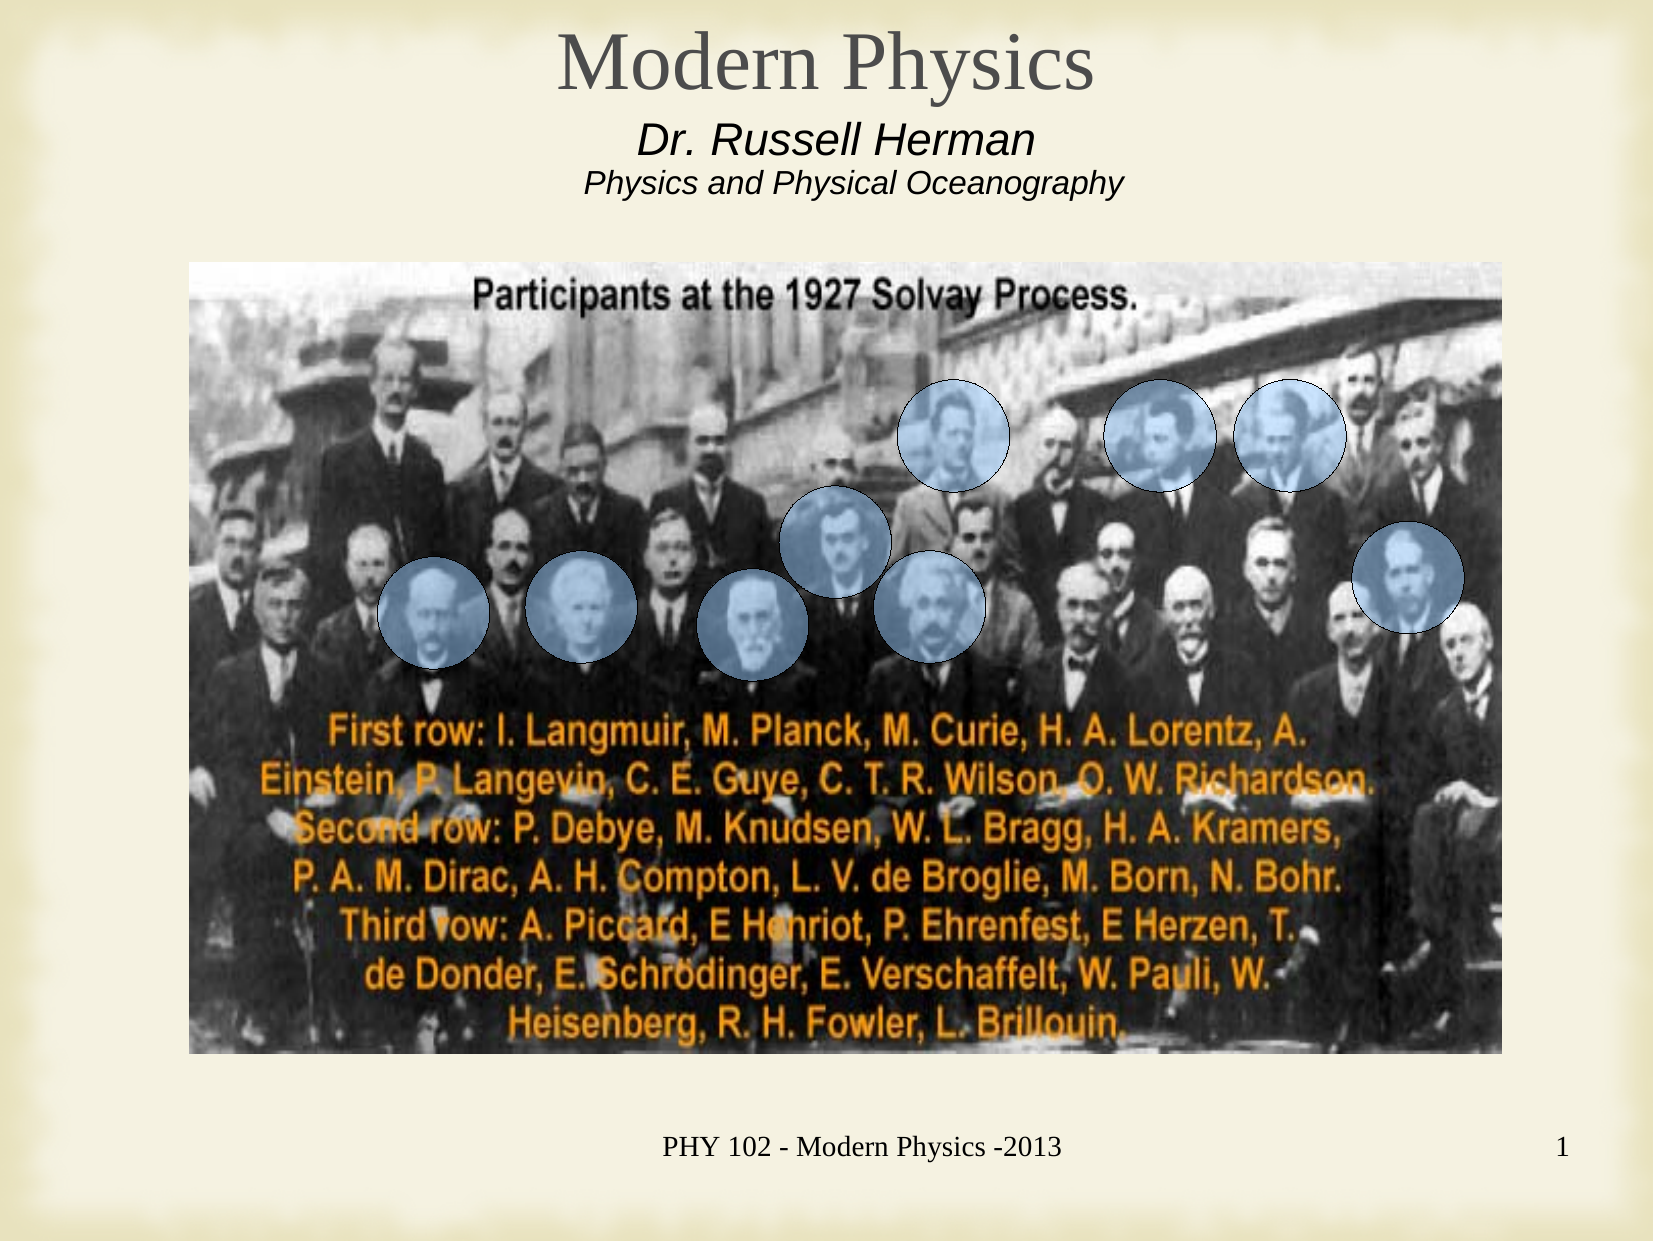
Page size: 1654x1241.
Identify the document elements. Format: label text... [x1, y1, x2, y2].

subtitle Dr. Russell Herman Physics and Physical Oceanography [75, 101, 1563, 214]
text_box [1103, 379, 1217, 493]
text_box [524, 550, 638, 664]
text_box [897, 379, 1010, 493]
text_box [696, 568, 809, 682]
title Modern Physics [82, 0, 1571, 158]
text_box [377, 556, 490, 670]
text_box [1233, 379, 1347, 493]
text_box [778, 485, 986, 664]
text_box [1351, 521, 1465, 634]
picture [0, 0, 1653, 1241]
